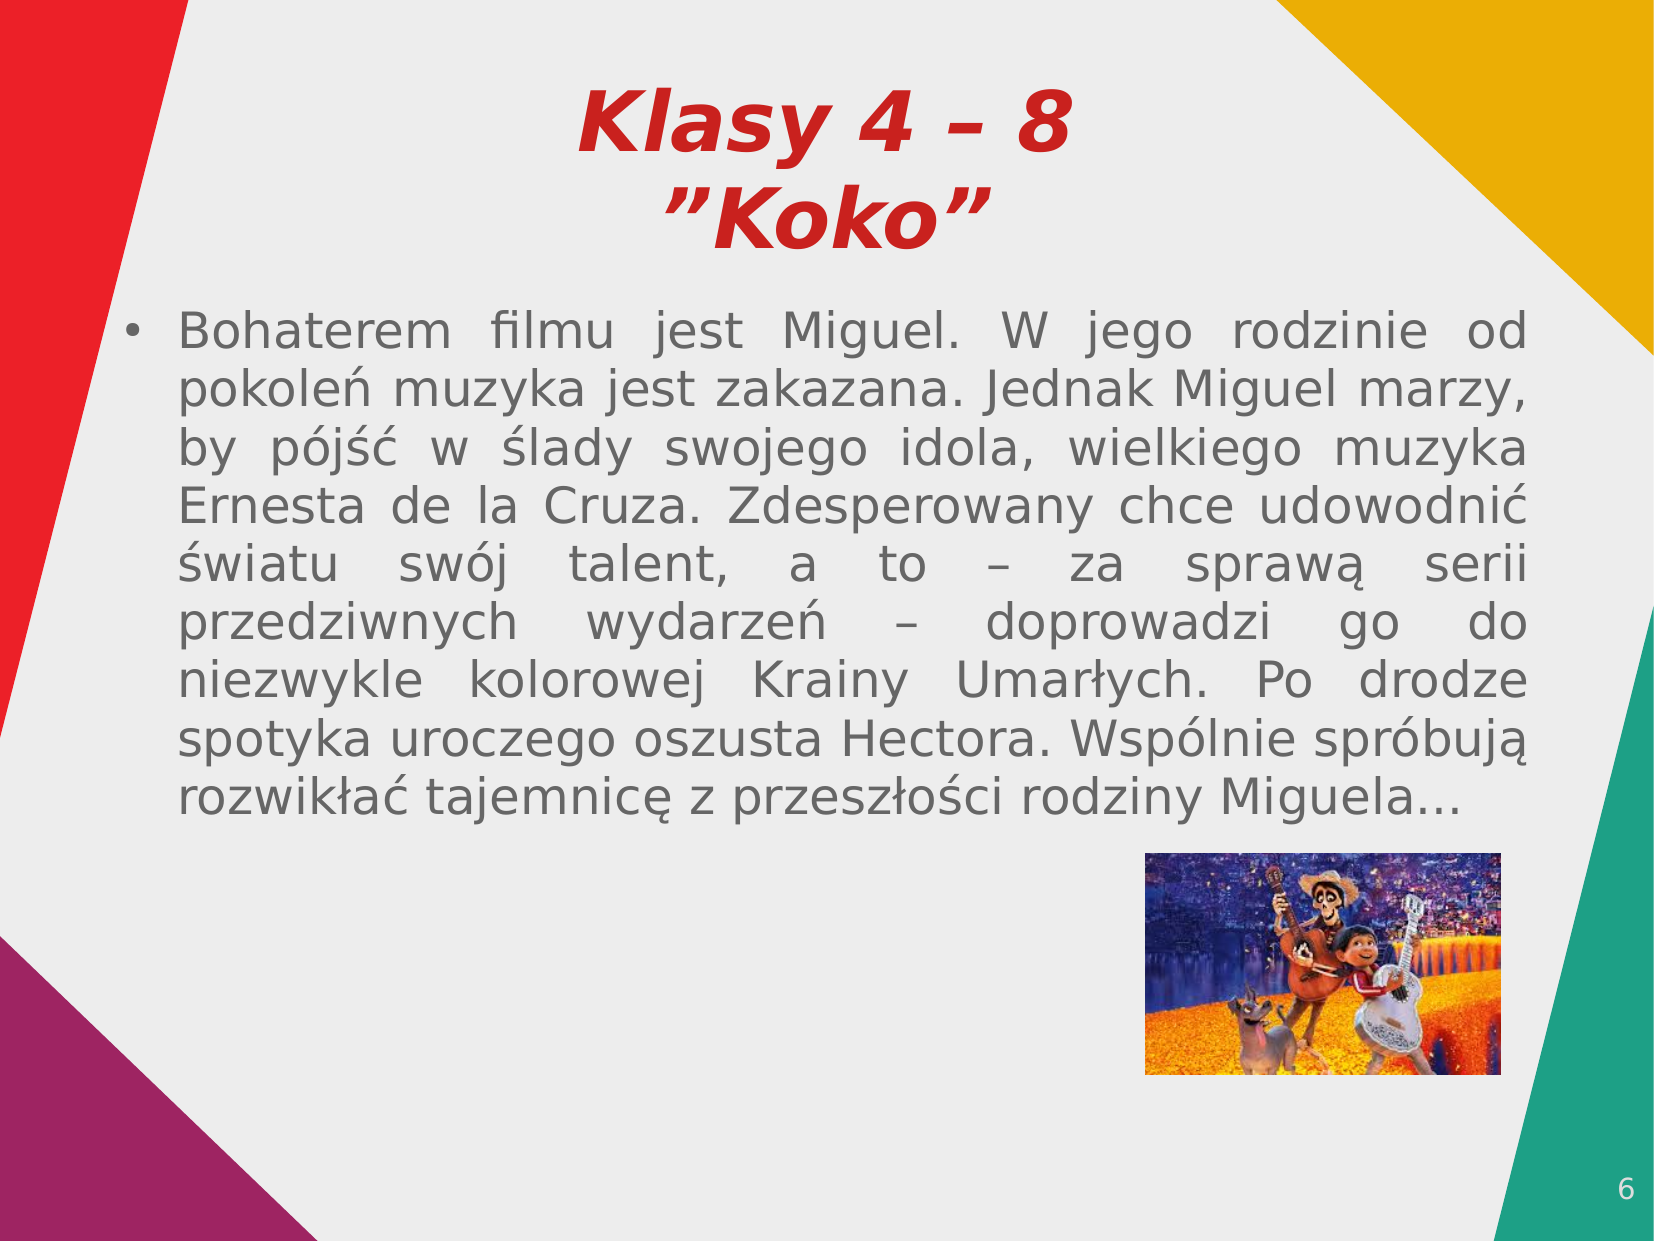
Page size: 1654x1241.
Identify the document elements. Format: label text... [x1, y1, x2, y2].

list Bohaterem filmu jest Miguel. W jego rodzinie od pokoleń muzyka jest zakazana. Jednak Miguel marzy, by pójść w ślady swojego idola, wielkiego muzyka Ernesta de la Cruza. Zdesperowany chce udowodnić światu swój talent, a to – za sprawą serii przedziwnych wydarzeń – doprowadzi go do niezwykle kolorowej Krainy Umarłych. Po drodze spotyka uroczego oszusta Hectora. Wspólnie spróbują rozwikłać tajemnicę z przeszłości rodziny Miguela... [106, 302, 1531, 1033]
title Klasy 4 – 8 ”Koko” [114, 73, 1539, 271]
picture [1145, 853, 1501, 1075]
